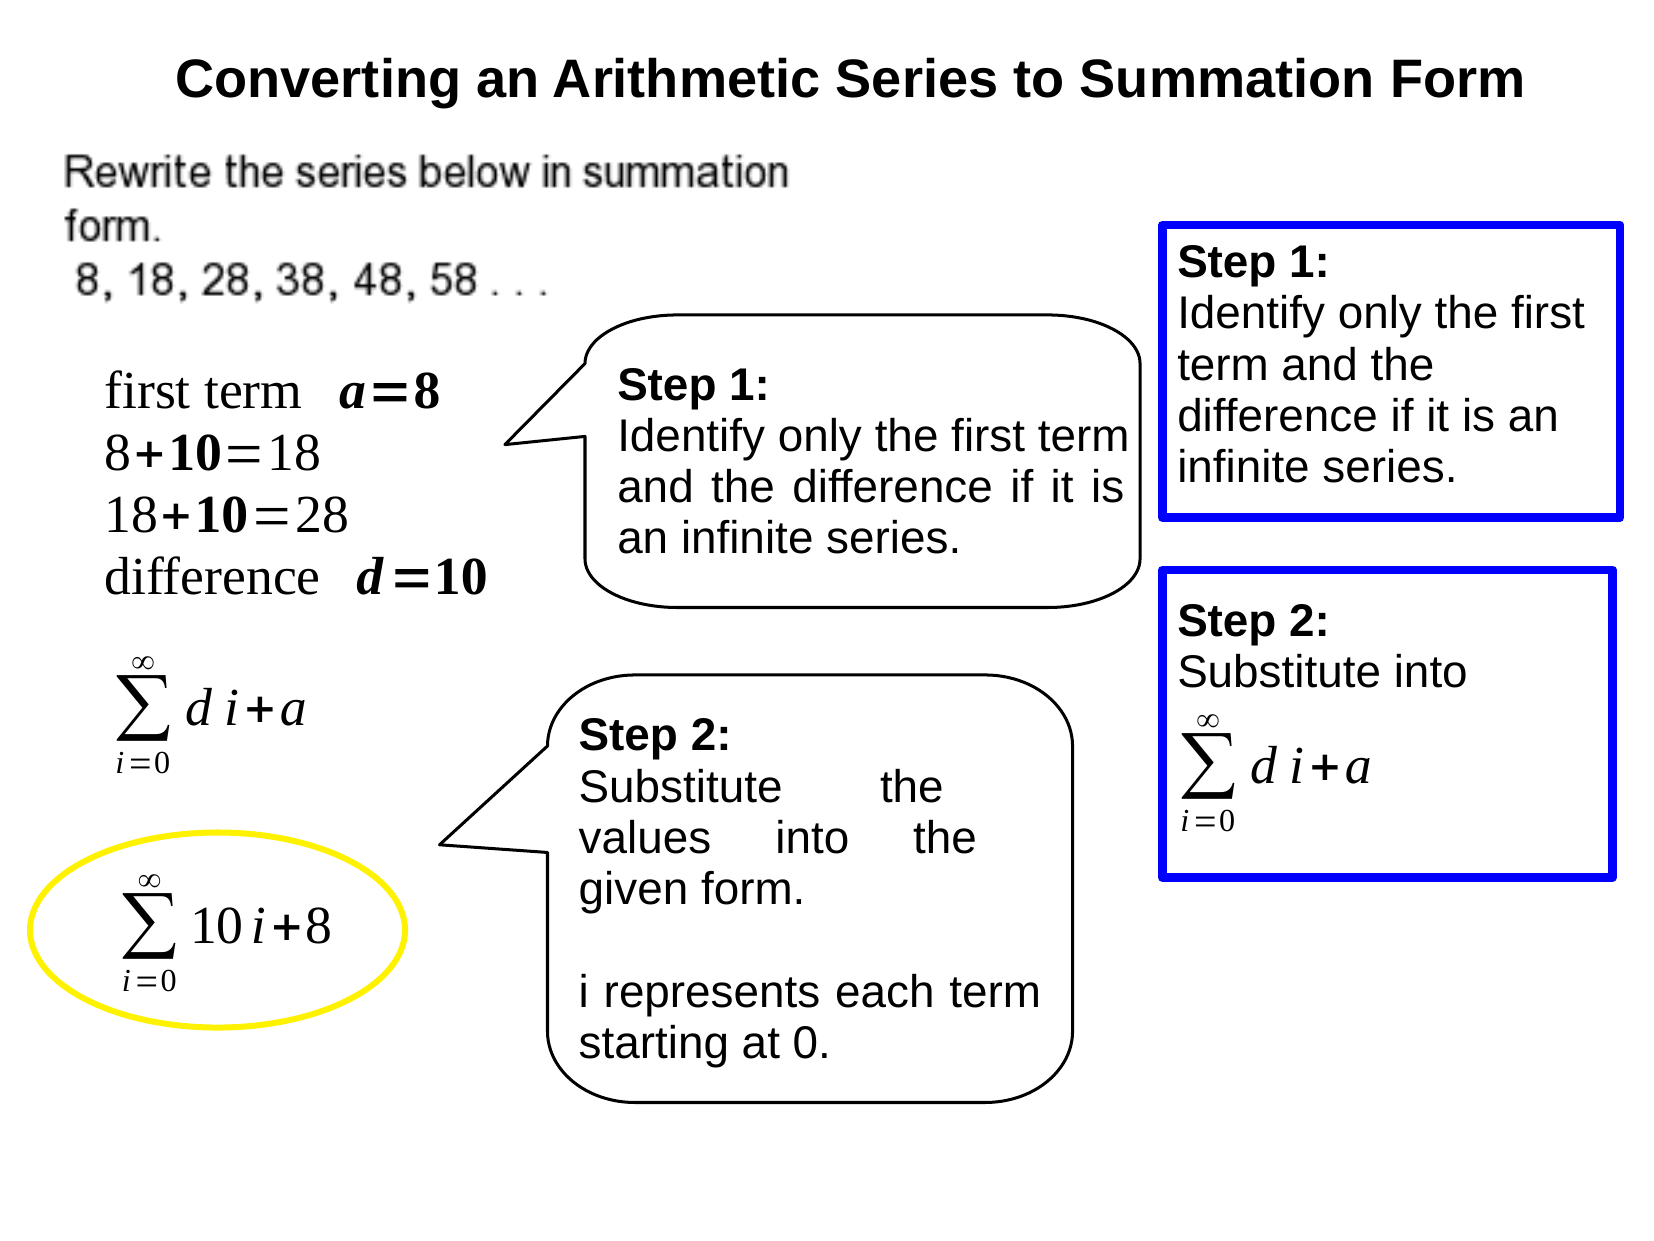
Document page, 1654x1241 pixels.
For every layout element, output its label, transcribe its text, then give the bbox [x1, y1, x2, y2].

chart [1171, 712, 1381, 838]
text_box Converting an Arithmetic Series to Summation Form [135, 41, 1568, 238]
picture [63, 134, 868, 323]
text_box Step 2: Substitute the values into the given form. i represents each term starting at 0. [439, 674, 1073, 1103]
text_box Step 1: Identify only the first term and the difference if it is an infinite series. [504, 314, 1141, 608]
chart [112, 872, 338, 998]
text_box Step 1: Identify only the first term and the difference if it is an infinite series. Step 2: Substitute into [1162, 522, 1621, 1221]
chart [98, 360, 496, 606]
text_box Step 1: Identify only the first term and the difference if it is an infinite series. Step 2: Substitute into [1167, 574, 1608, 873]
text_box Step 1: Identify only the first term and the difference if it is an infinite series. Step 2: Substitute into [1167, 229, 1616, 513]
chart [106, 654, 316, 781]
